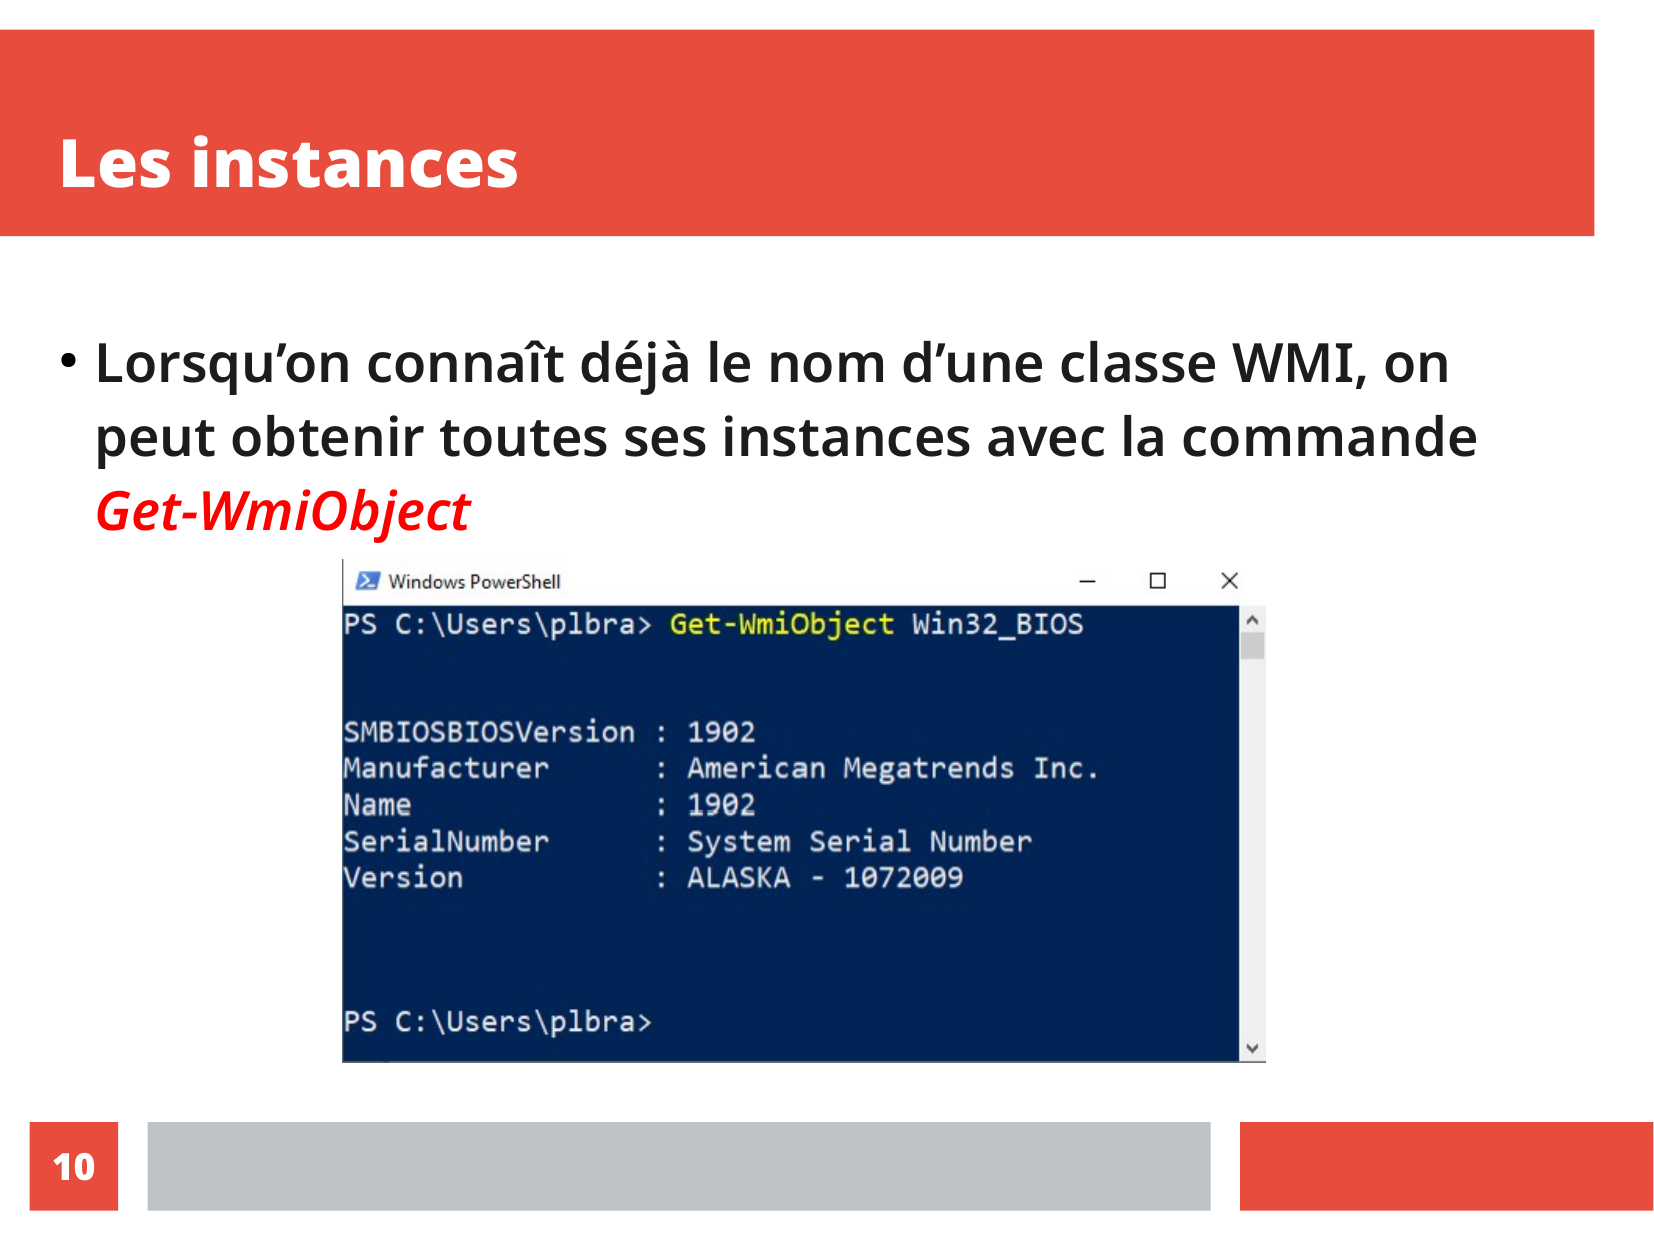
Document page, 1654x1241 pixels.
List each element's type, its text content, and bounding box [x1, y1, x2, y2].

title Les instances [59, 59, 1595, 207]
list Lorsqu’on connaît déjà le nom d’une classe WMI, on peut obtenir toutes ses instances avec la commande Get-WmiObject [59, 324, 1565, 1093]
picture [342, 559, 1266, 1063]
